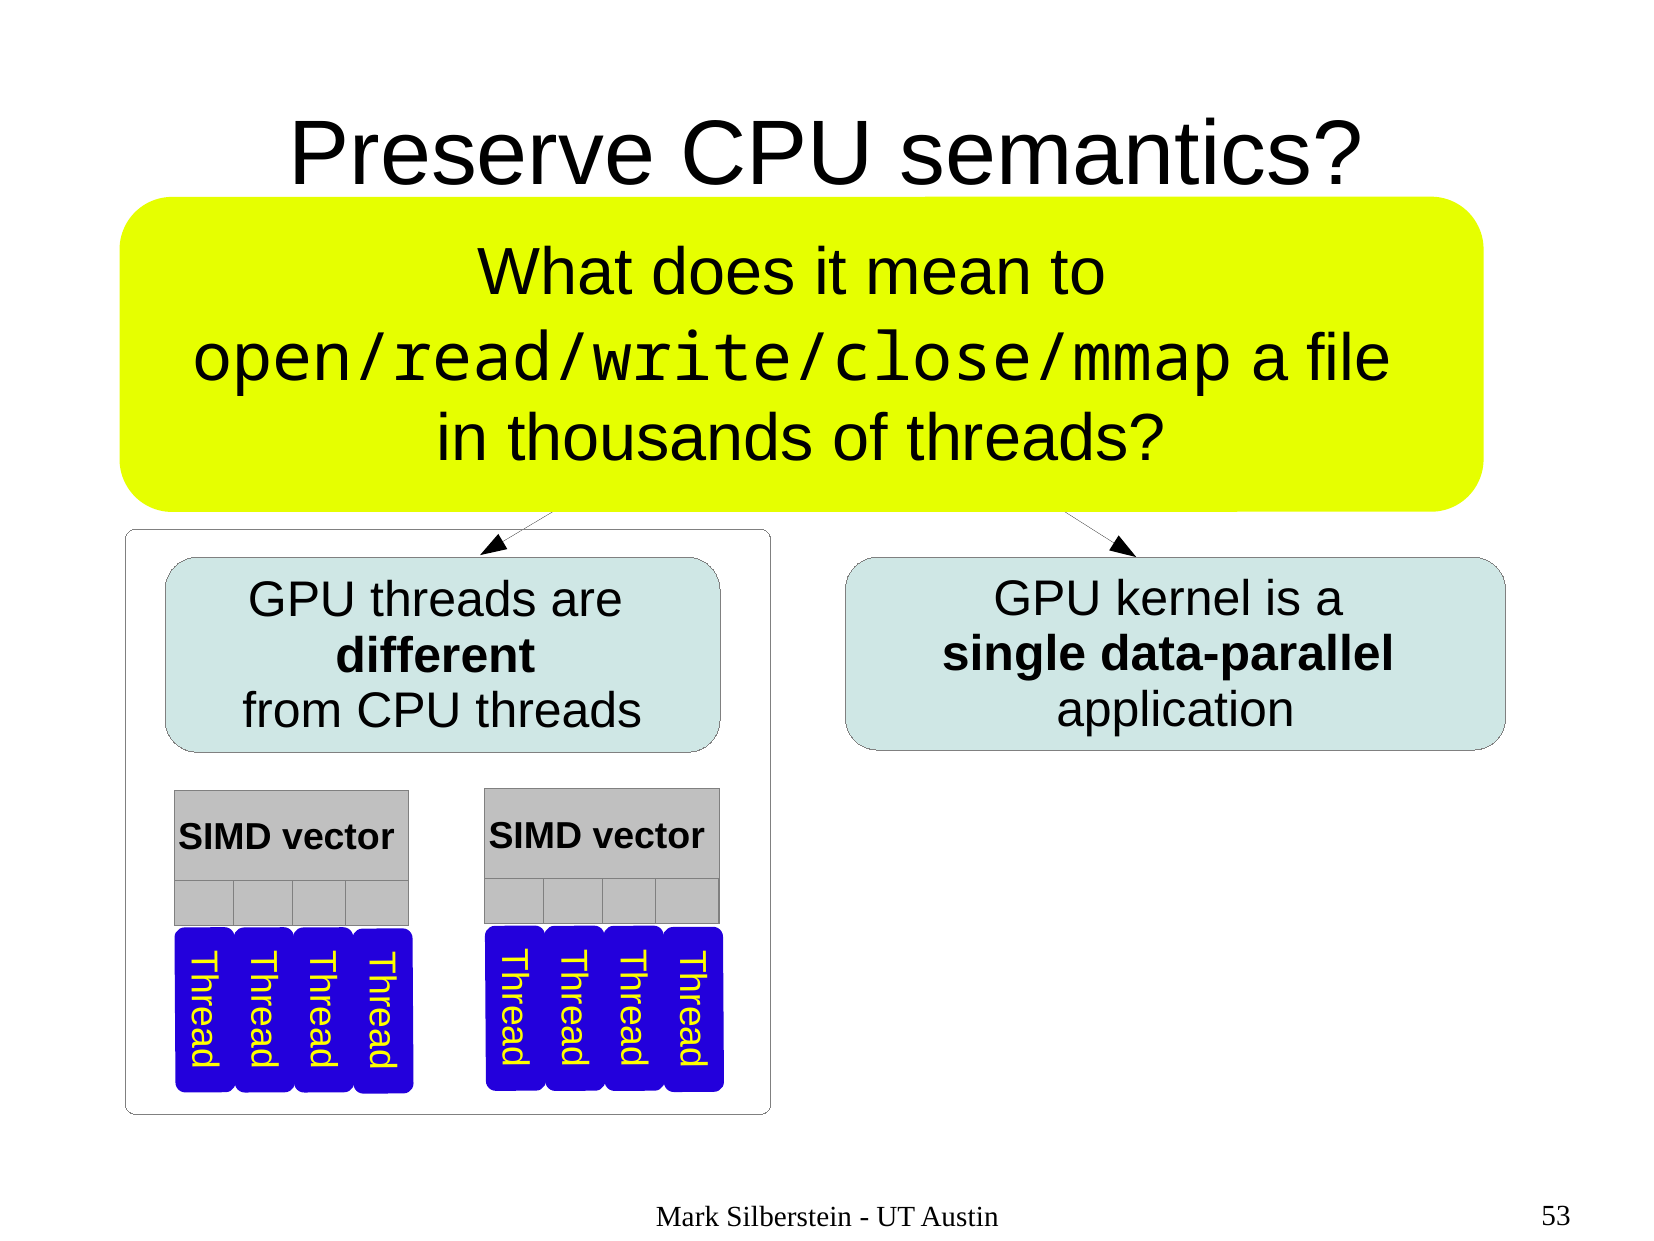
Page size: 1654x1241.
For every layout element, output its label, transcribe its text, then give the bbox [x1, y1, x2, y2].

text_box Thread [544, 925, 606, 1091]
title Preserve CPU semantics? [82, 49, 1571, 257]
text_box Thread [604, 925, 664, 1091]
text_box SIMD vector [174, 790, 409, 880]
text_box What does it mean to open/read/write/close/mmap a file in thousands of threads? [119, 196, 1484, 512]
text_box GPU threads are different from CPU threads [165, 557, 721, 753]
text_box Thread [233, 927, 295, 1093]
text_box SIMD vector [484, 788, 720, 924]
text_box Thread [662, 926, 724, 1093]
text_box Thread [352, 928, 414, 1094]
text_box Thread [294, 927, 353, 1093]
text_box Thread [484, 925, 545, 1091]
text_box Thread [174, 927, 235, 1093]
text_box [174, 880, 409, 926]
text_box GPU kernel is a single data-parallel application [845, 557, 1506, 751]
text_box [484, 878, 719, 924]
